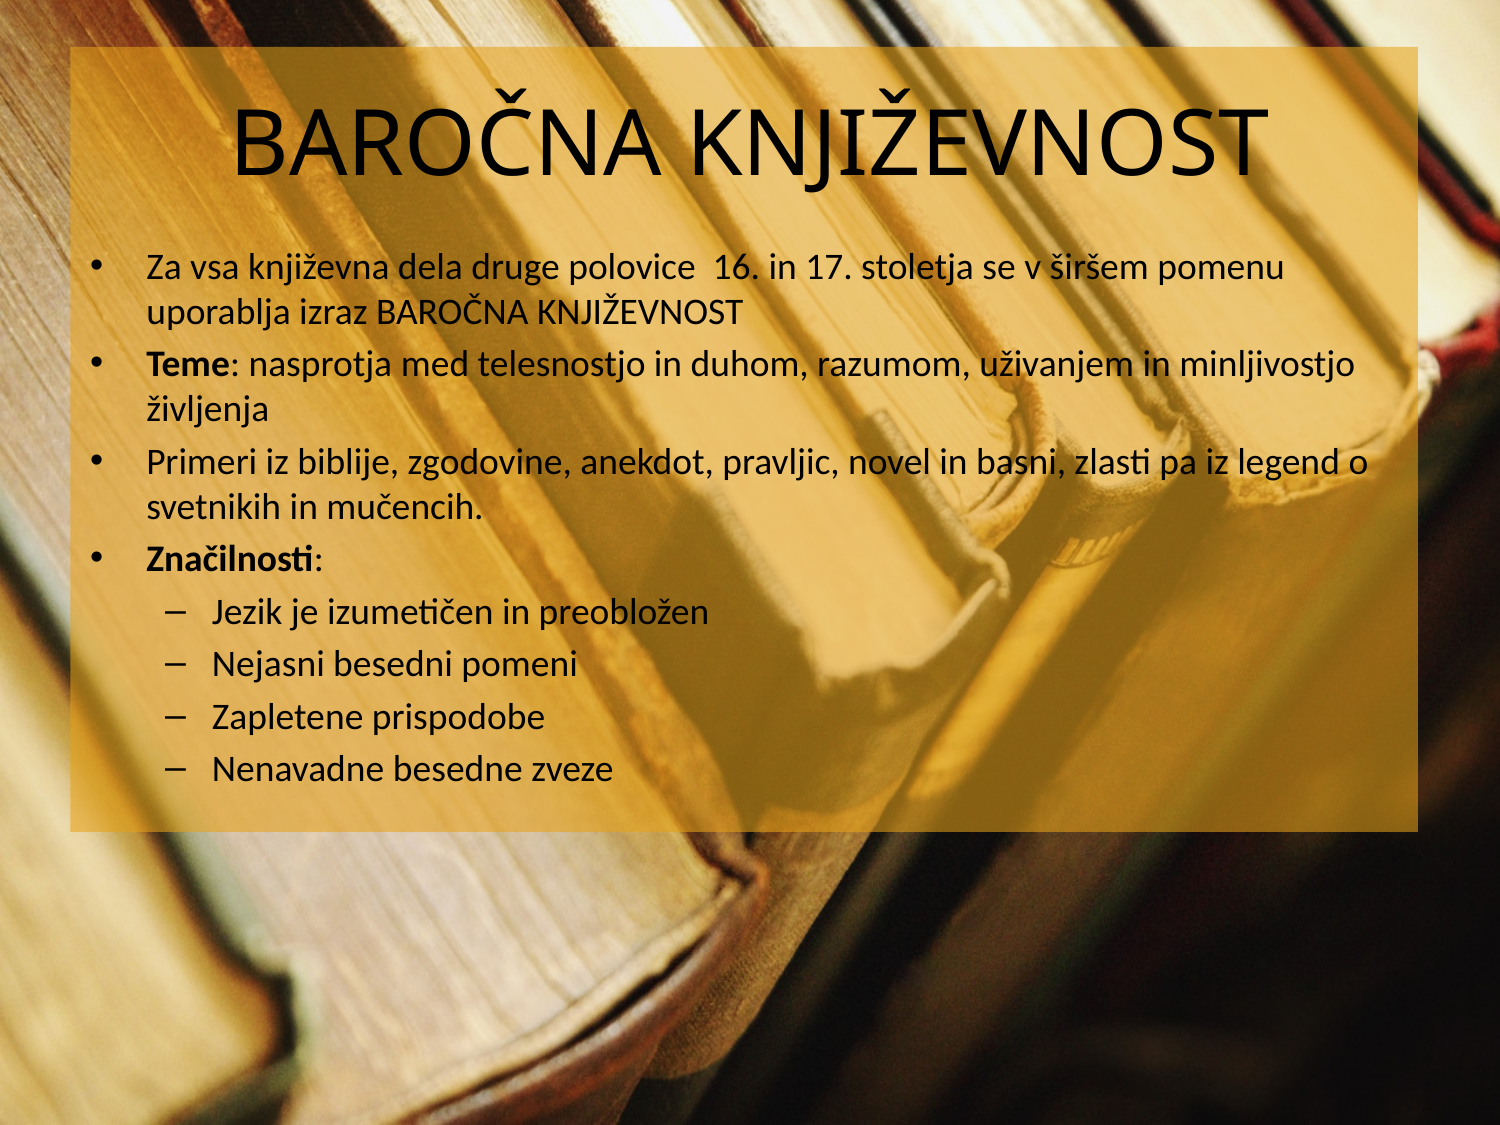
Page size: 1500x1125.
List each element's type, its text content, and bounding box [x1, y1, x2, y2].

picture [0, 0, 1500, 1125]
text_box [70, 46, 1418, 832]
title BAROČNA KNJIŽEVNOST [75, 45, 1425, 233]
list Za vsa književna dela druge polovice 16. in 17. stoletja se v širšem pomenu uporablja izraz BAROČNA KNJIŽEVNOST Teme: nasprotja med telesnostjo in duhom, razumom, uživanjem in minljivostjo življenja Primeri iz biblije, zgodovine, anekdot, pravljic, novel in basni, zlasti pa iz legend o svetnikih in mučencih. Značilnosti: Jezik je izumetičen in preobložen Nejasni besedni pomeni Zapletene prispodobe Nenavadne besedne zveze [75, 234, 1425, 1102]
